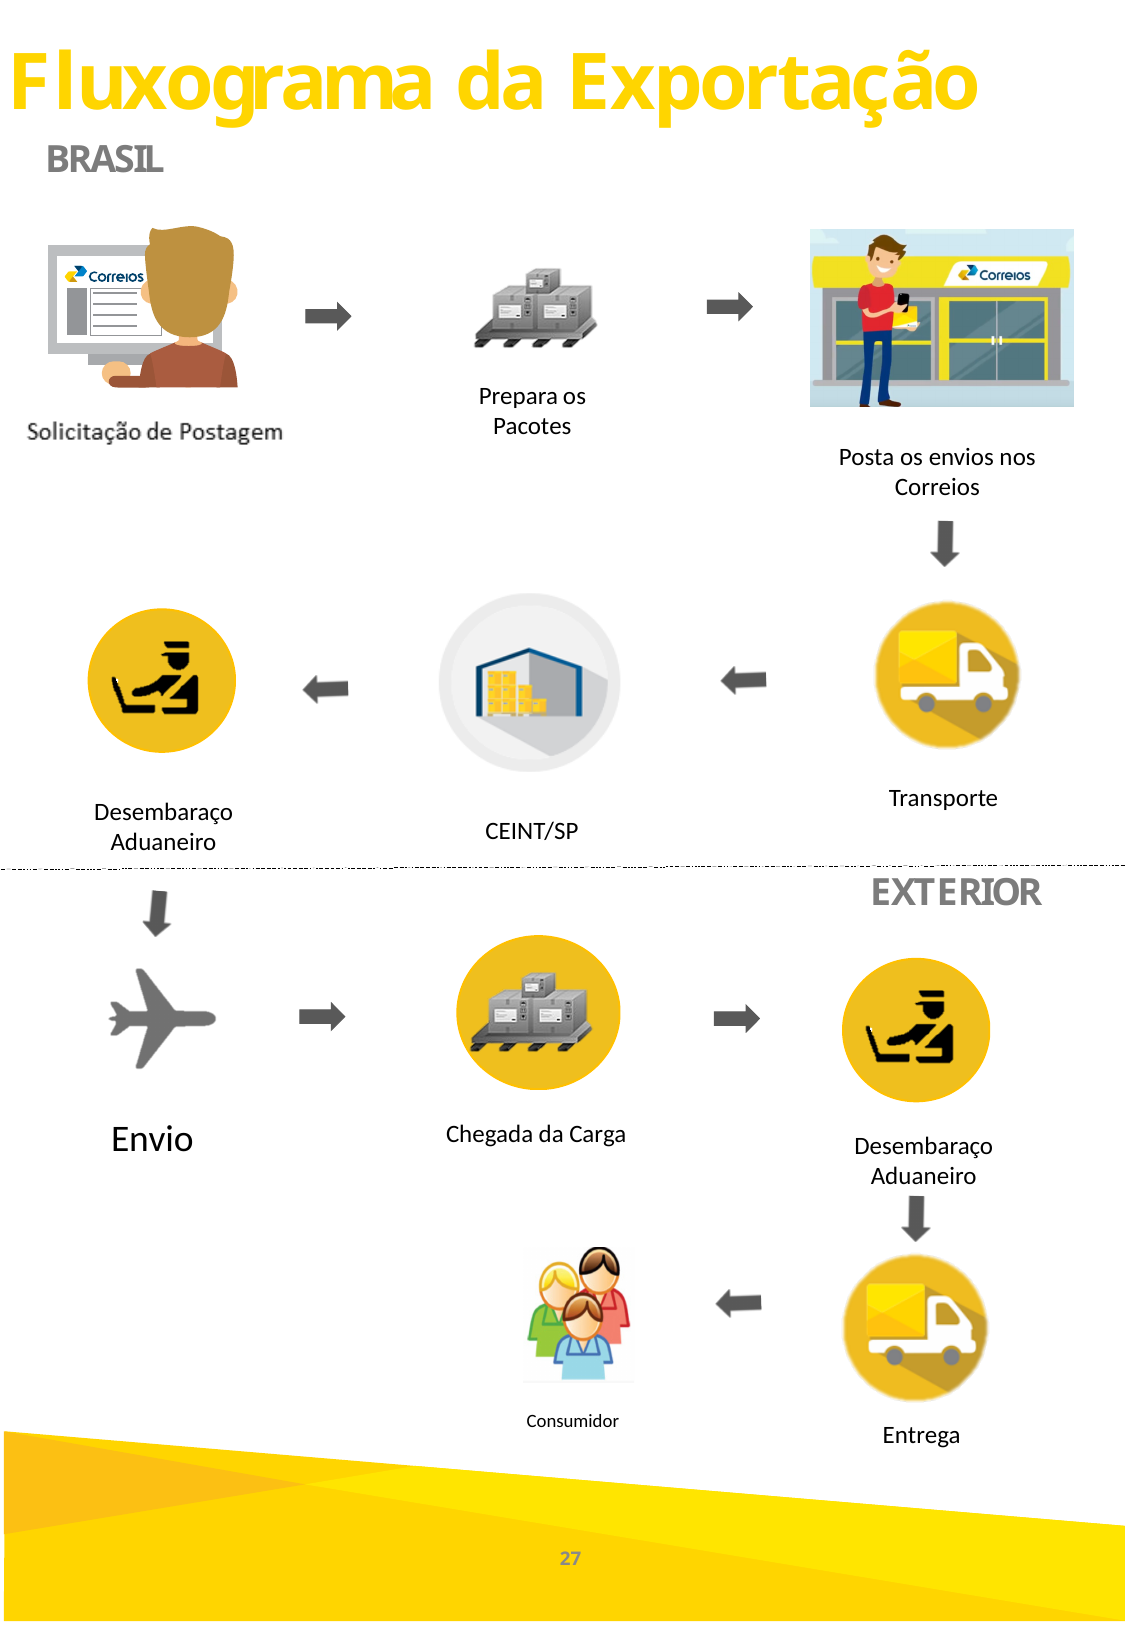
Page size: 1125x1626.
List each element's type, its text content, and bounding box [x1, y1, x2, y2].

picture [433, 808, 631, 861]
picture [3, 1123, 1125, 1622]
picture [842, 957, 991, 1103]
picture [10, 406, 298, 461]
picture [426, 373, 638, 456]
picture [706, 292, 753, 322]
picture [429, 586, 674, 782]
picture [719, 664, 768, 696]
picture [91, 952, 233, 1085]
picture [141, 889, 176, 939]
picture [59, 789, 268, 873]
picture [430, 1111, 642, 1165]
picture [48, 226, 238, 388]
picture [714, 1287, 763, 1320]
picture [301, 674, 349, 706]
picture [87, 608, 236, 753]
picture [455, 935, 621, 1090]
picture [810, 229, 1074, 407]
picture [523, 1247, 635, 1383]
picture [847, 857, 1078, 937]
picture [839, 775, 1048, 828]
picture [299, 1001, 346, 1032]
picture [0, 9, 1086, 204]
picture [863, 519, 1031, 762]
text_box <número> [544, 1516, 798, 1603]
picture [713, 1003, 760, 1033]
picture [81, 1104, 223, 1184]
picture [305, 301, 352, 331]
picture [798, 434, 1077, 518]
picture [460, 258, 612, 359]
